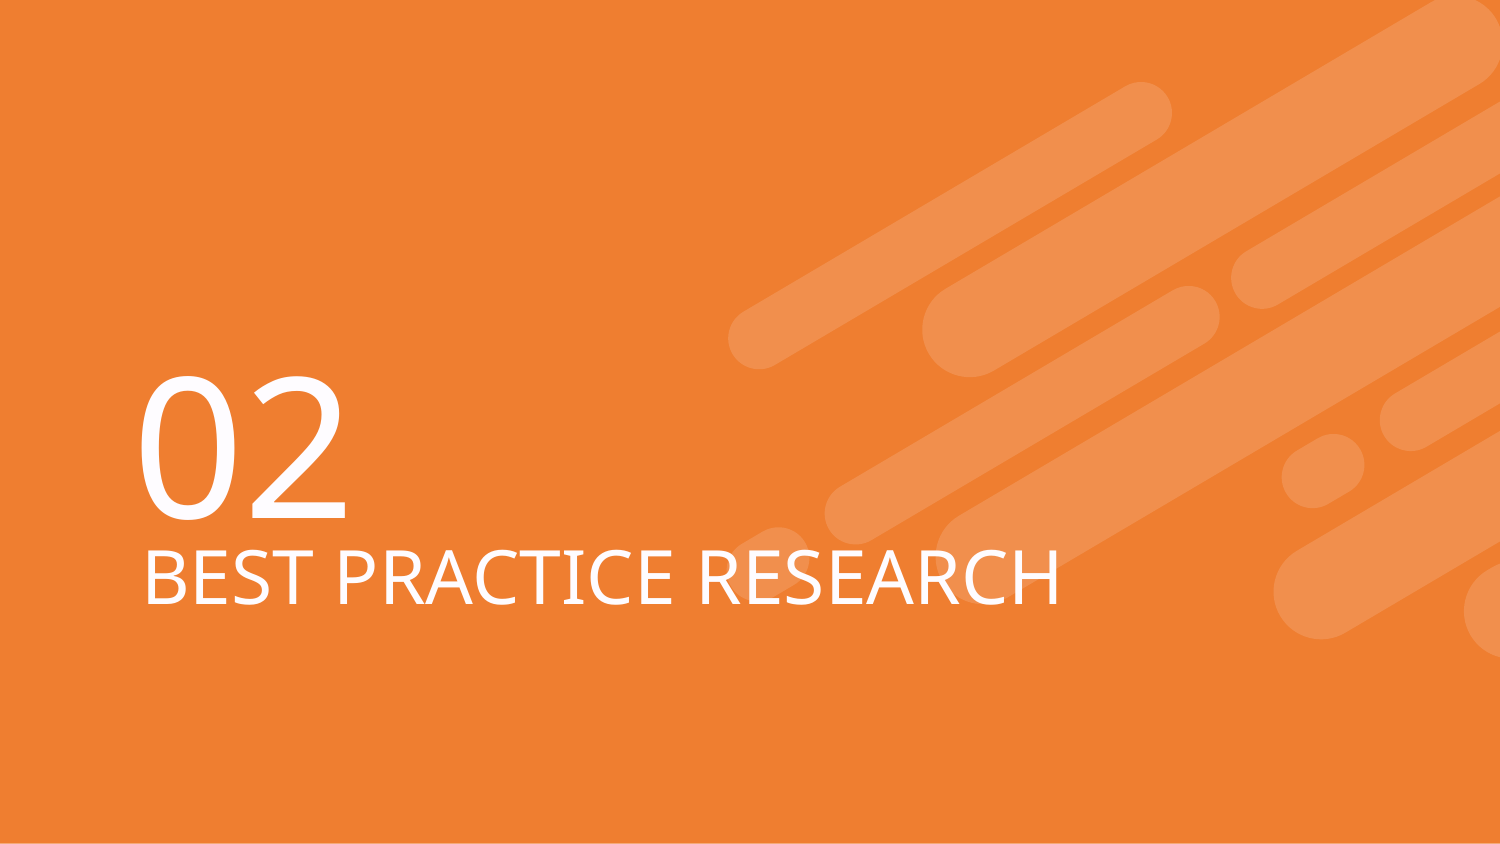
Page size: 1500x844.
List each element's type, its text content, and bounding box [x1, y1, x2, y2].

text_box BEST PRACTICE RESEARCH [138, 527, 1097, 631]
text_box 02 [129, 319, 449, 526]
text_box [0, 0, 1500, 844]
